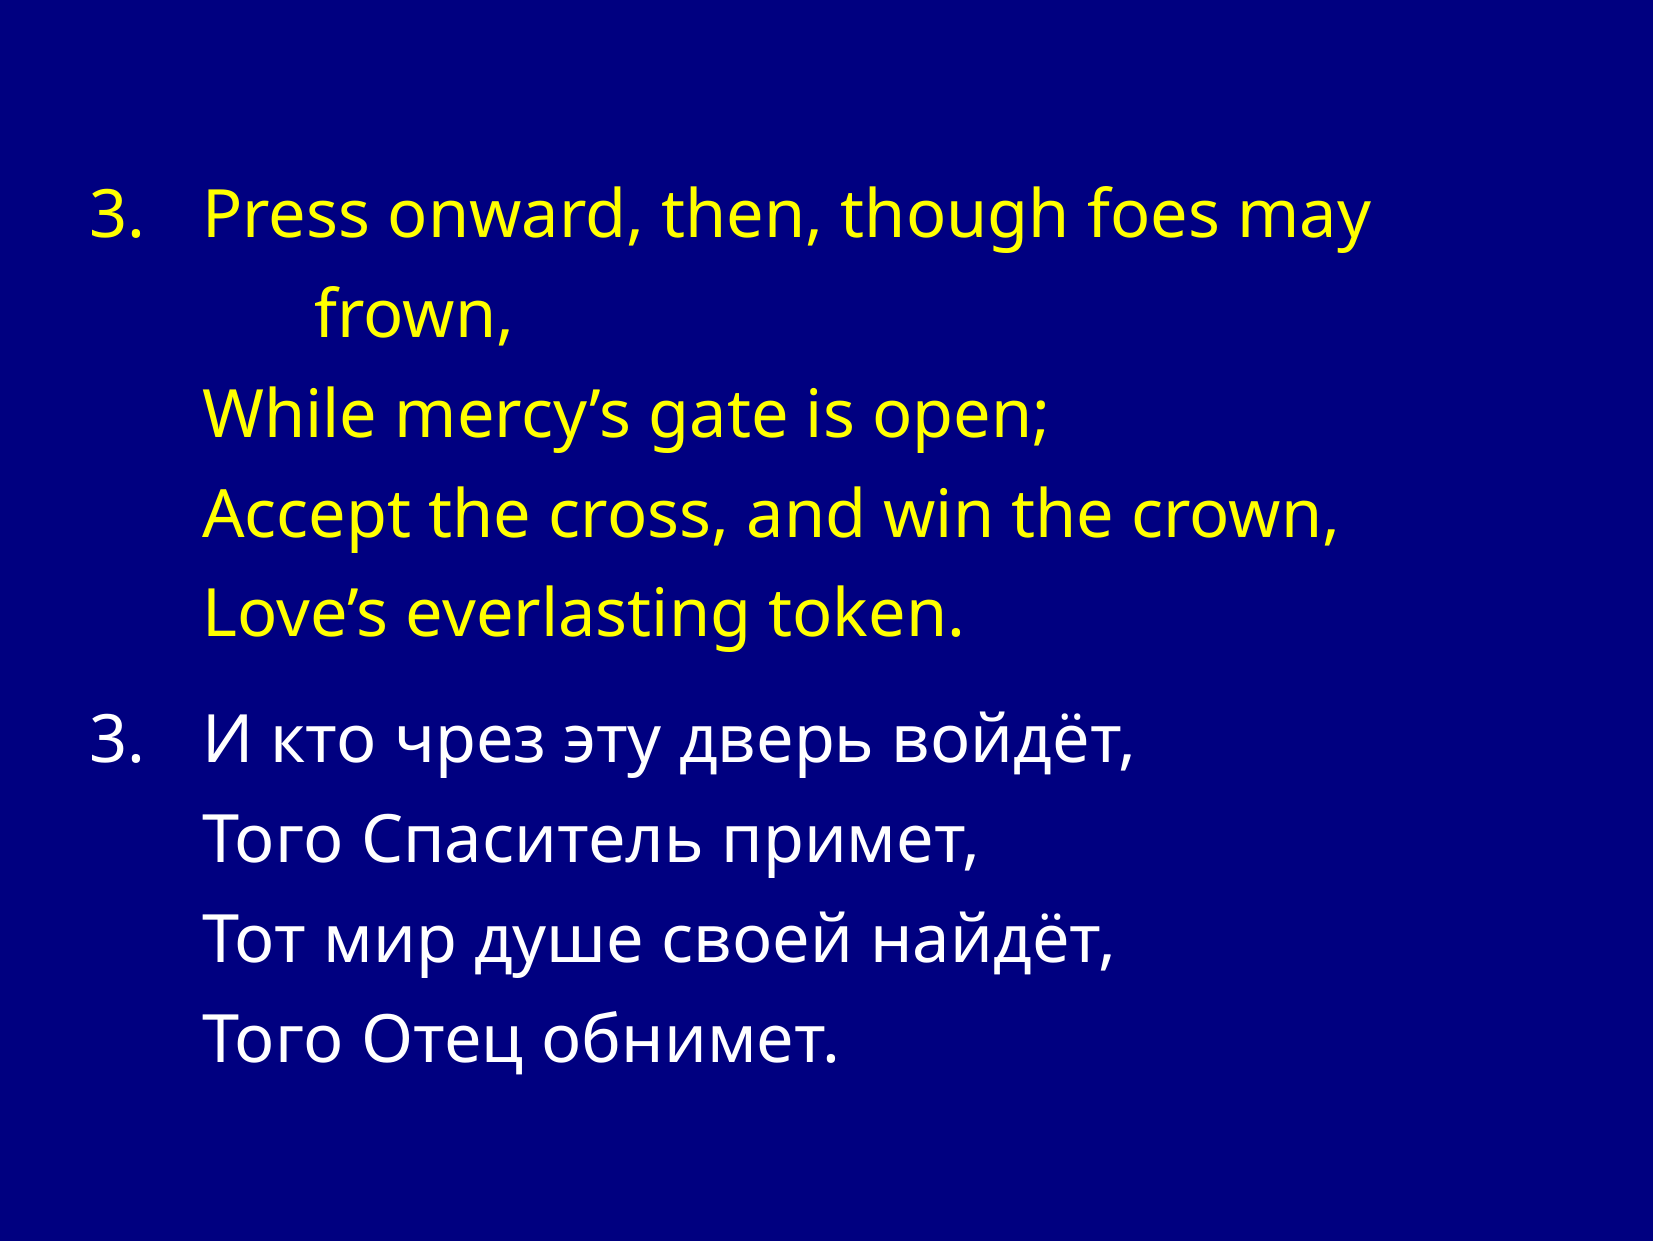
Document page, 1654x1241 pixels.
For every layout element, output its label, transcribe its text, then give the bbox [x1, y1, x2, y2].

text_box 3. И кто чрез эту дверь войдёт, Того Спаситель примет, Тот мир душе своей найдёт, Того Отец обнимет. [75, 675, 1576, 1163]
text_box 3. Press onward, then, though foes may frown, While mercy’s gate is open; Accept the cross, and win the crown, Love’s everlasting token. [75, 150, 1576, 638]
